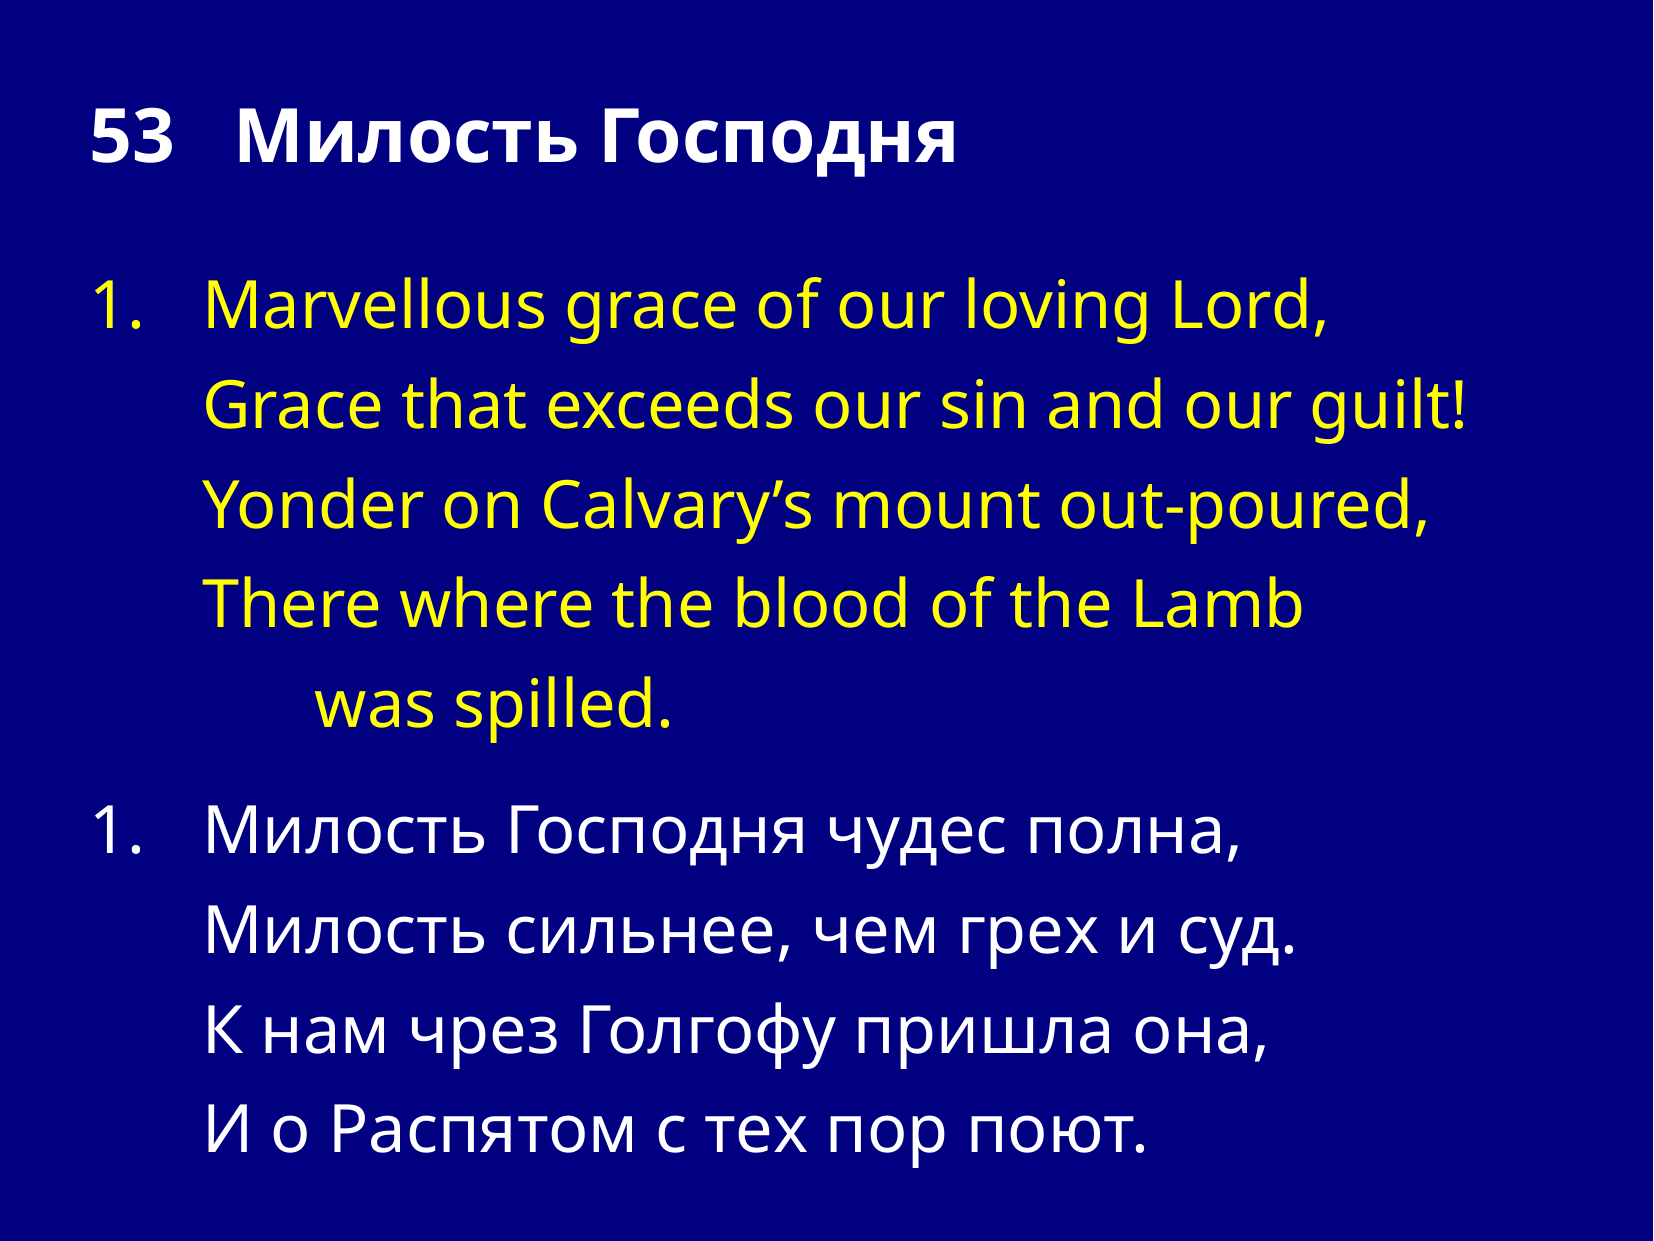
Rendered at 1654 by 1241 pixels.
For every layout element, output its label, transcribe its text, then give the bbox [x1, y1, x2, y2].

text_box 1. Marvellous grace of our loving Lord, Grace that exceeds our sin and our guilt! Yonder on Calvary’s mount out-poured, There where the blood of the Lamb was spilled. [75, 150, 1653, 713]
text_box 53 Милость Господня [75, 75, 1576, 188]
text_box 1. Милость Господня чудес полна, Милость сильнее, чем грех и суд. К нам чрез Голгофу пришла она, И о Распятом с тех пор поют. [75, 675, 1576, 1163]
